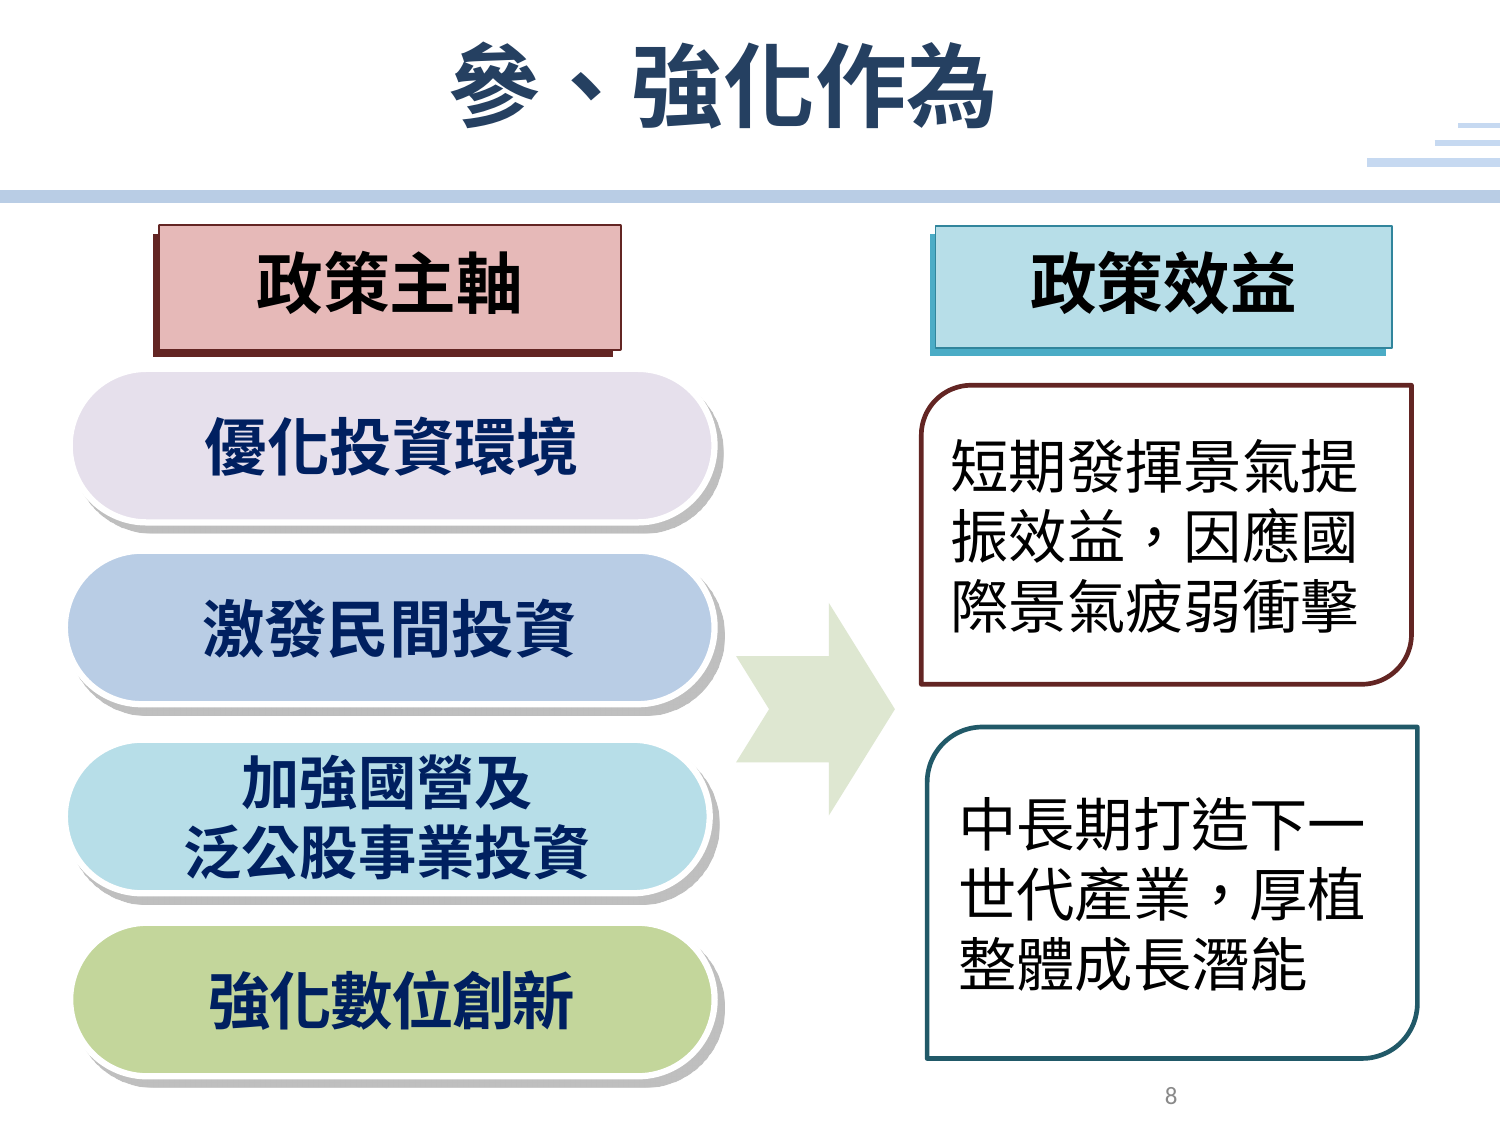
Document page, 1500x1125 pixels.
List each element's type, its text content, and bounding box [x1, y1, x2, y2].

text_box 參、強化作為 [434, 33, 1014, 147]
text_box [736, 602, 895, 816]
text_box 中長期打造下一世代產業，厚植整體成長潛能 [927, 727, 1418, 1059]
text_box 加強國營及 泛公股事業投資 [64, 739, 710, 894]
text_box 政策主軸 [160, 226, 620, 349]
text_box [153, 234, 613, 357]
text_box 短期發揮景氣提振效益，因應國際景氣疲弱衝擊 [921, 385, 1412, 685]
text_box [930, 234, 1386, 356]
text_box 優化投資環境 [69, 368, 715, 523]
text_box 8 [1149, 1065, 1500, 1125]
text_box 強化數位創新 [70, 922, 715, 1077]
text_box 政策效益 [936, 226, 1392, 348]
text_box 激發民間投資 [64, 550, 715, 705]
